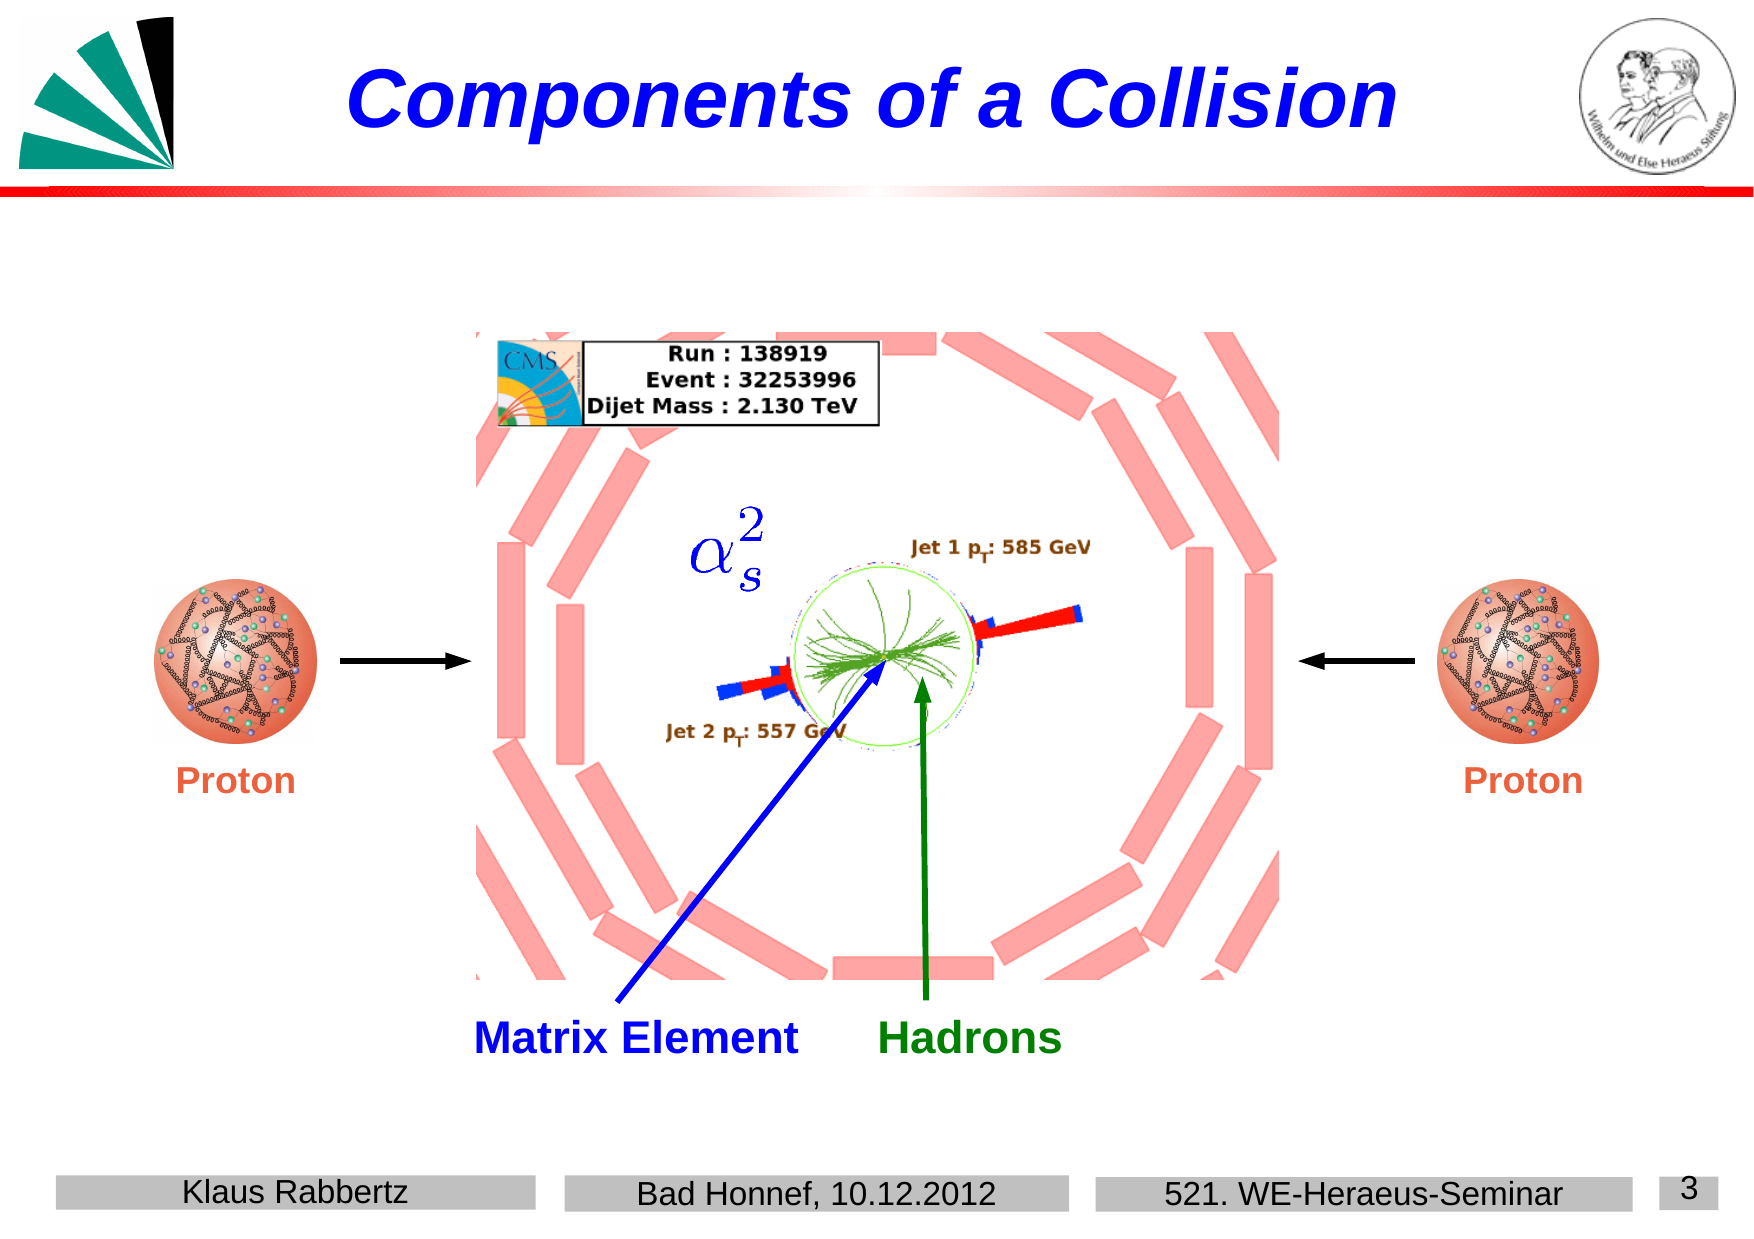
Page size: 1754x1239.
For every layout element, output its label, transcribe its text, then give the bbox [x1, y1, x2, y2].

text_box Hadrons [865, 1006, 1075, 1070]
text_box Proton [163, 753, 309, 808]
picture [19, 17, 174, 171]
text_box Proton [1451, 753, 1597, 808]
picture [154, 579, 317, 744]
picture [476, 332, 1279, 980]
picture [1437, 579, 1599, 744]
title Components of a Collision [220, 16, 1525, 182]
picture [1579, 18, 1736, 175]
text_box Matrix Element [461, 1006, 812, 1070]
